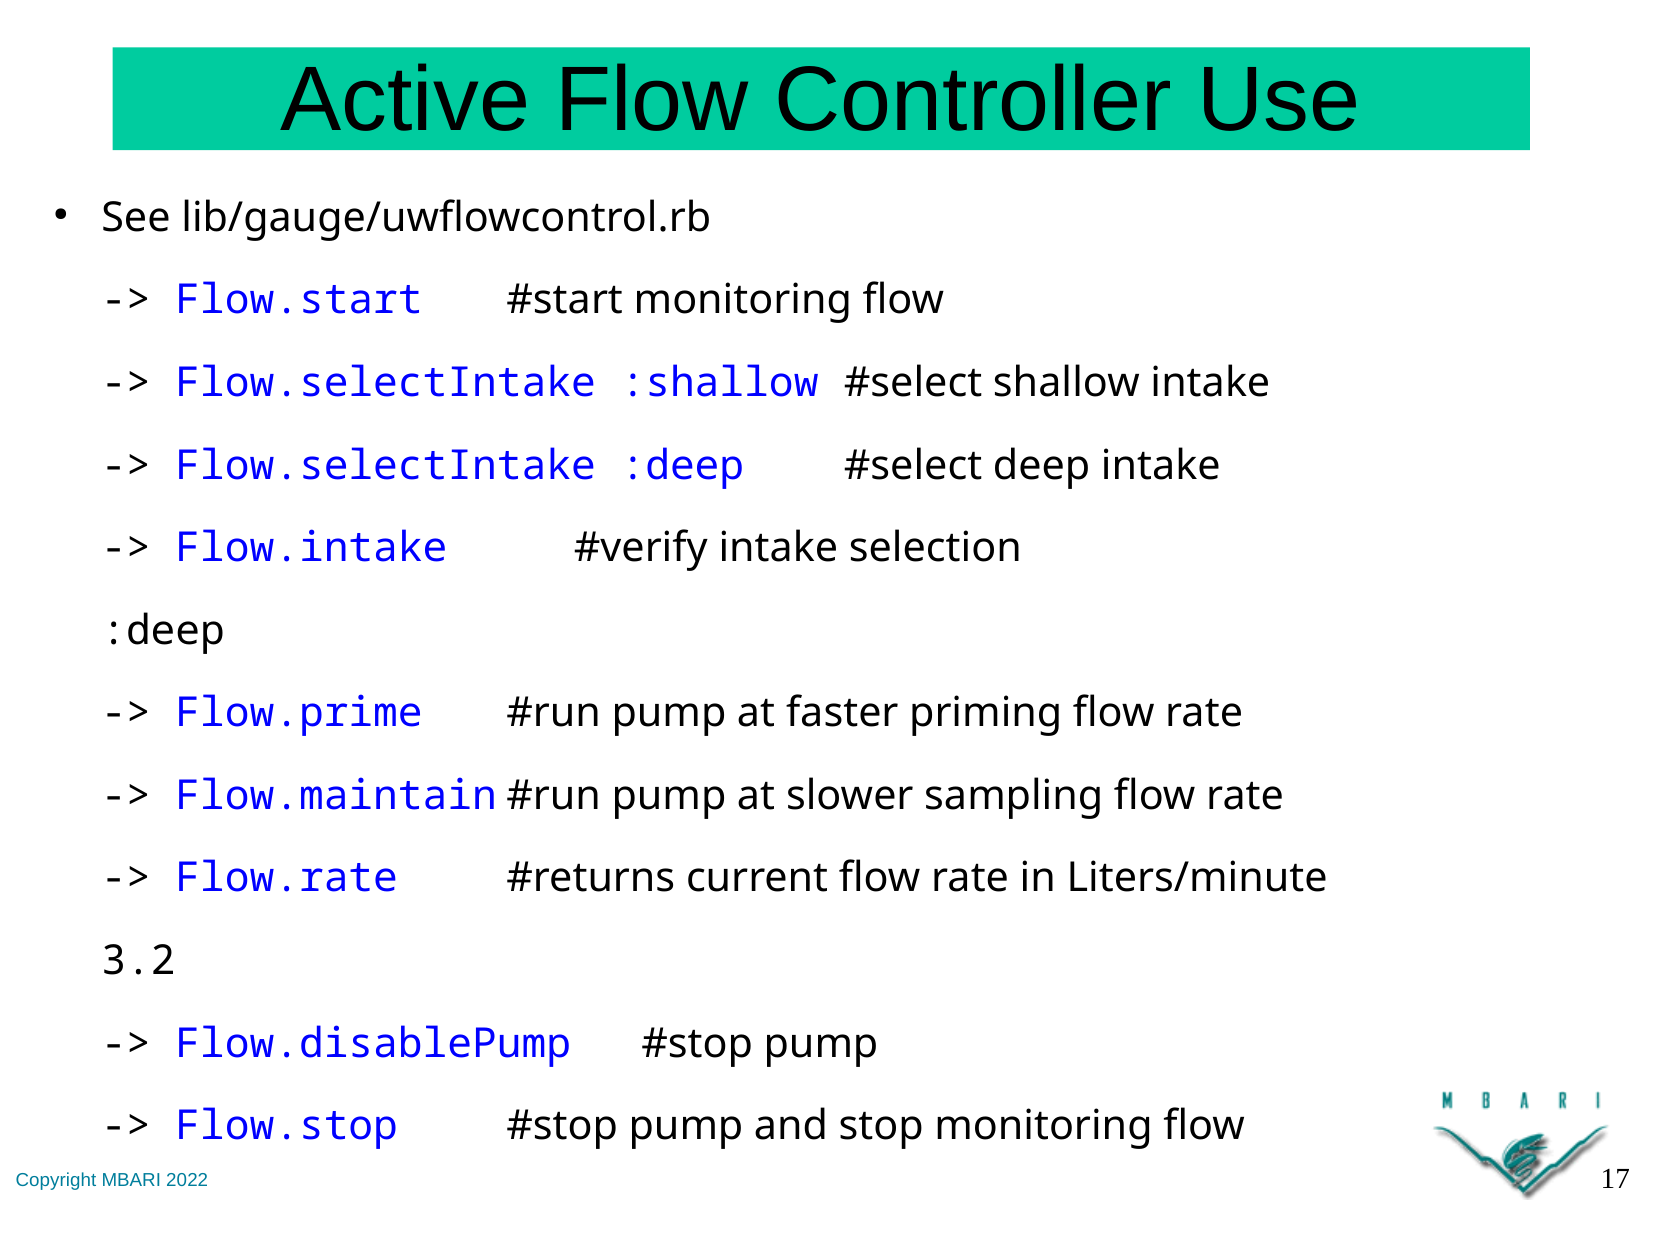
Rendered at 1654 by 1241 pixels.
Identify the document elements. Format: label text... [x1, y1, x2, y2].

title Active Flow Controller Use [112, 47, 1530, 151]
list See lib/gauge/uwflowcontrol.rb -> Flow.start #start monitoring flow -> Flow.selectIntake :shallow #select shallow intake -> Flow.selectIntake :deep #select deep intake -> Flow.intake #verify intake selection :deep -> Flow.prime #run pump at faster priming flow rate -> Flow.maintain #run pump at slower sampling flow rate -> Flow.rate #returns current flow rate in Liters/minute 3.2 -> Flow.disablePump #stop pump -> Flow.stop #stop pump and stop monitoring flow [37, 187, 1613, 1156]
picture [1426, 1156, 1613, 1200]
